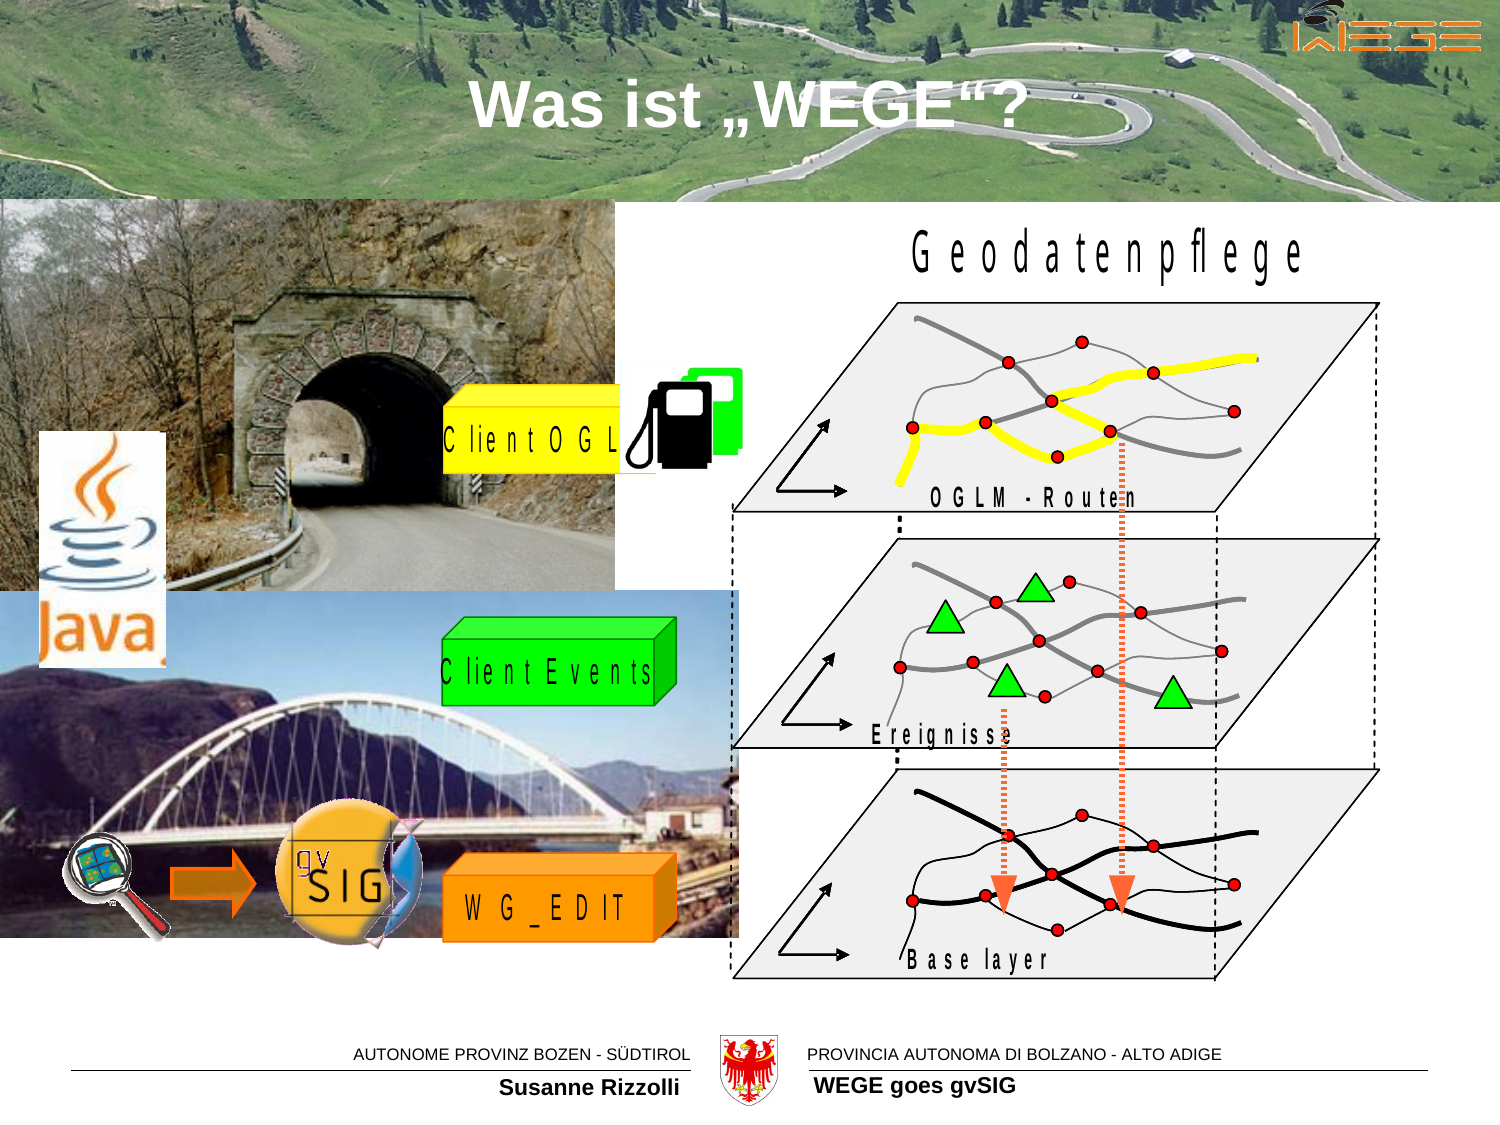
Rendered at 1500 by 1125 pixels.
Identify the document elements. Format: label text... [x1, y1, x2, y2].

picture [0, 72, 1500, 987]
title Was ist „WEGE“? [75, 6, 1426, 196]
picture [896, 206, 1335, 295]
text_box [173, 854, 255, 914]
picture [720, 1035, 778, 1106]
